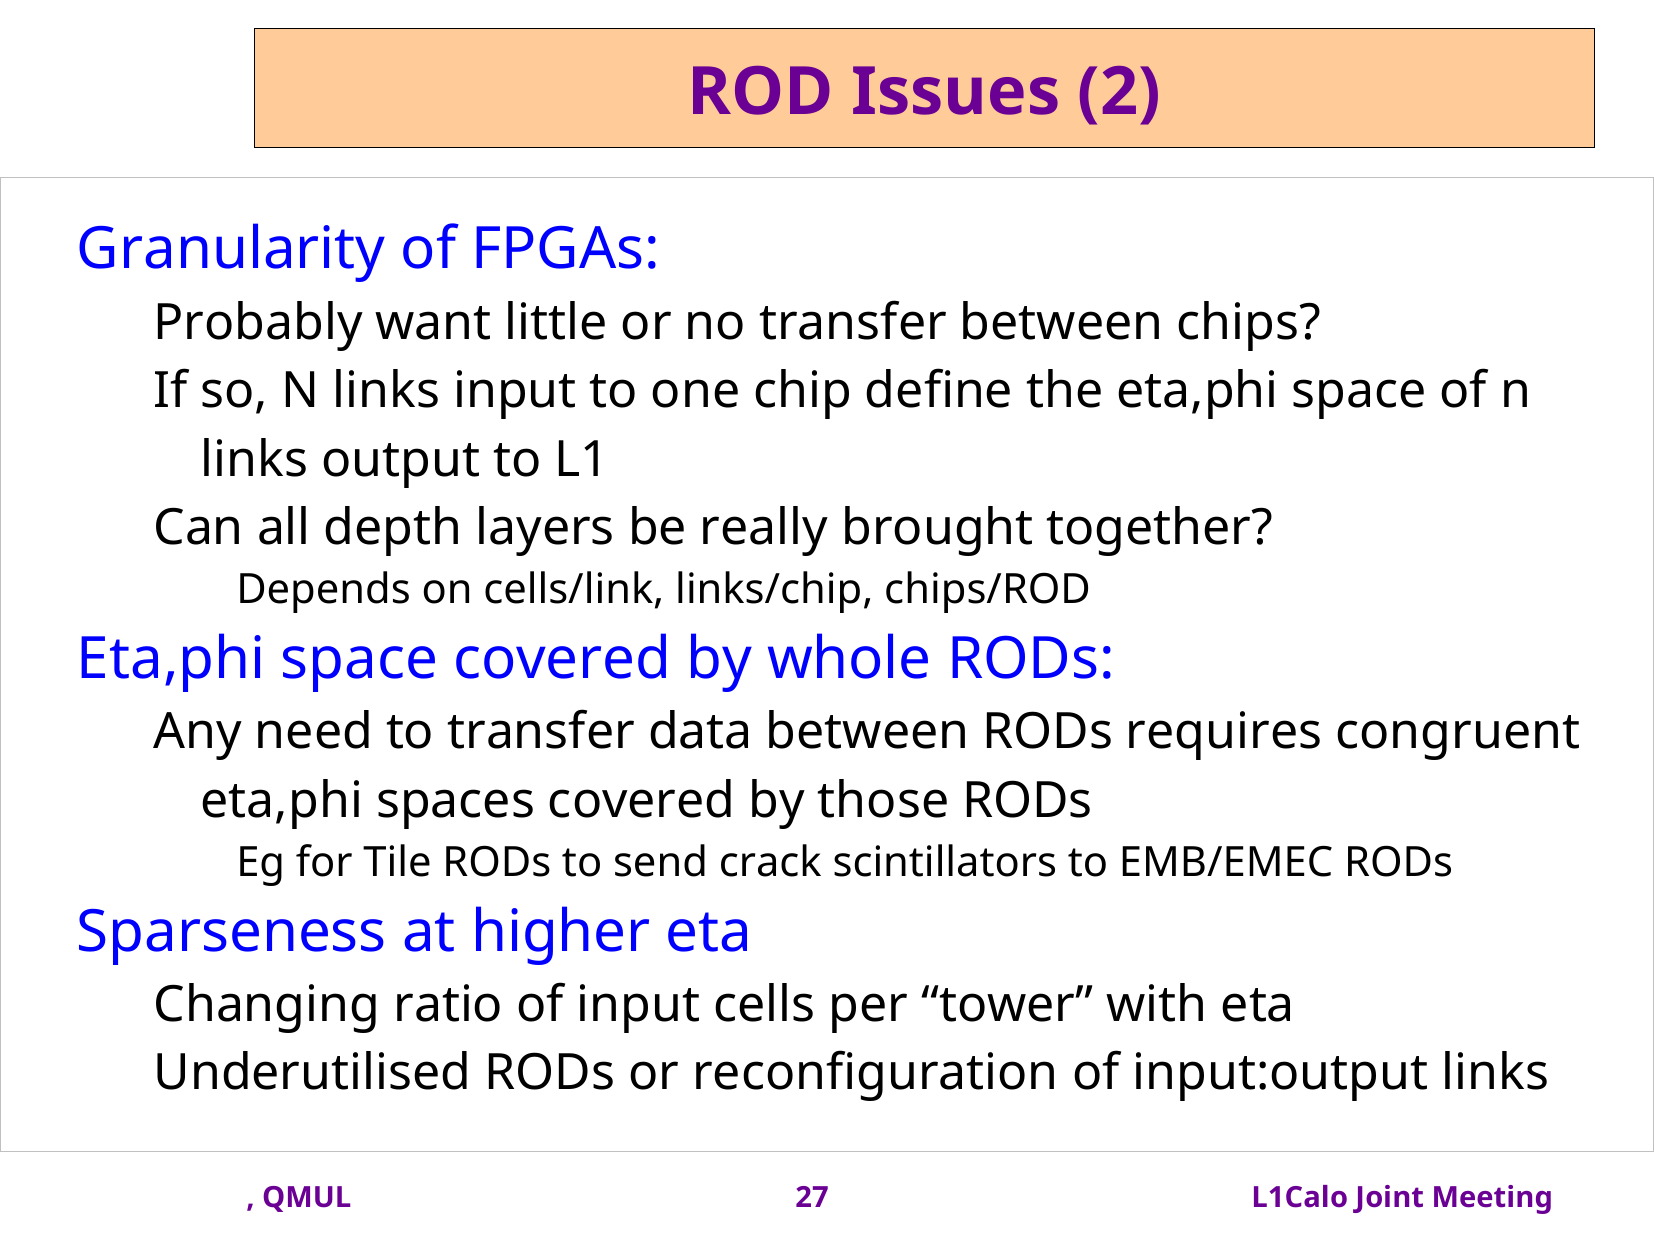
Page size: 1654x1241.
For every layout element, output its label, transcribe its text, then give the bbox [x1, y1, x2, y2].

list Granularity of FPGAs: Probably want little or no transfer between chips? If so, N links input to one chip define the eta,phi space of n links output to L1 Can all depth layers be really brought together? Depends on cells/link, links/chip, chips/ROD Eta,phi space covered by whole RODs: Any need to transfer data between RODs requires congruent eta,phi spaces covered by those RODs Eg for Tile RODs to send crack scintillators to EMB/EMEC RODs Sparseness at higher eta Changing ratio of input cells per “tower” with eta Underutilised RODs or reconfiguration of input:output links [59, 206, 1595, 1124]
title ROD Issues (2) [254, 28, 1595, 148]
